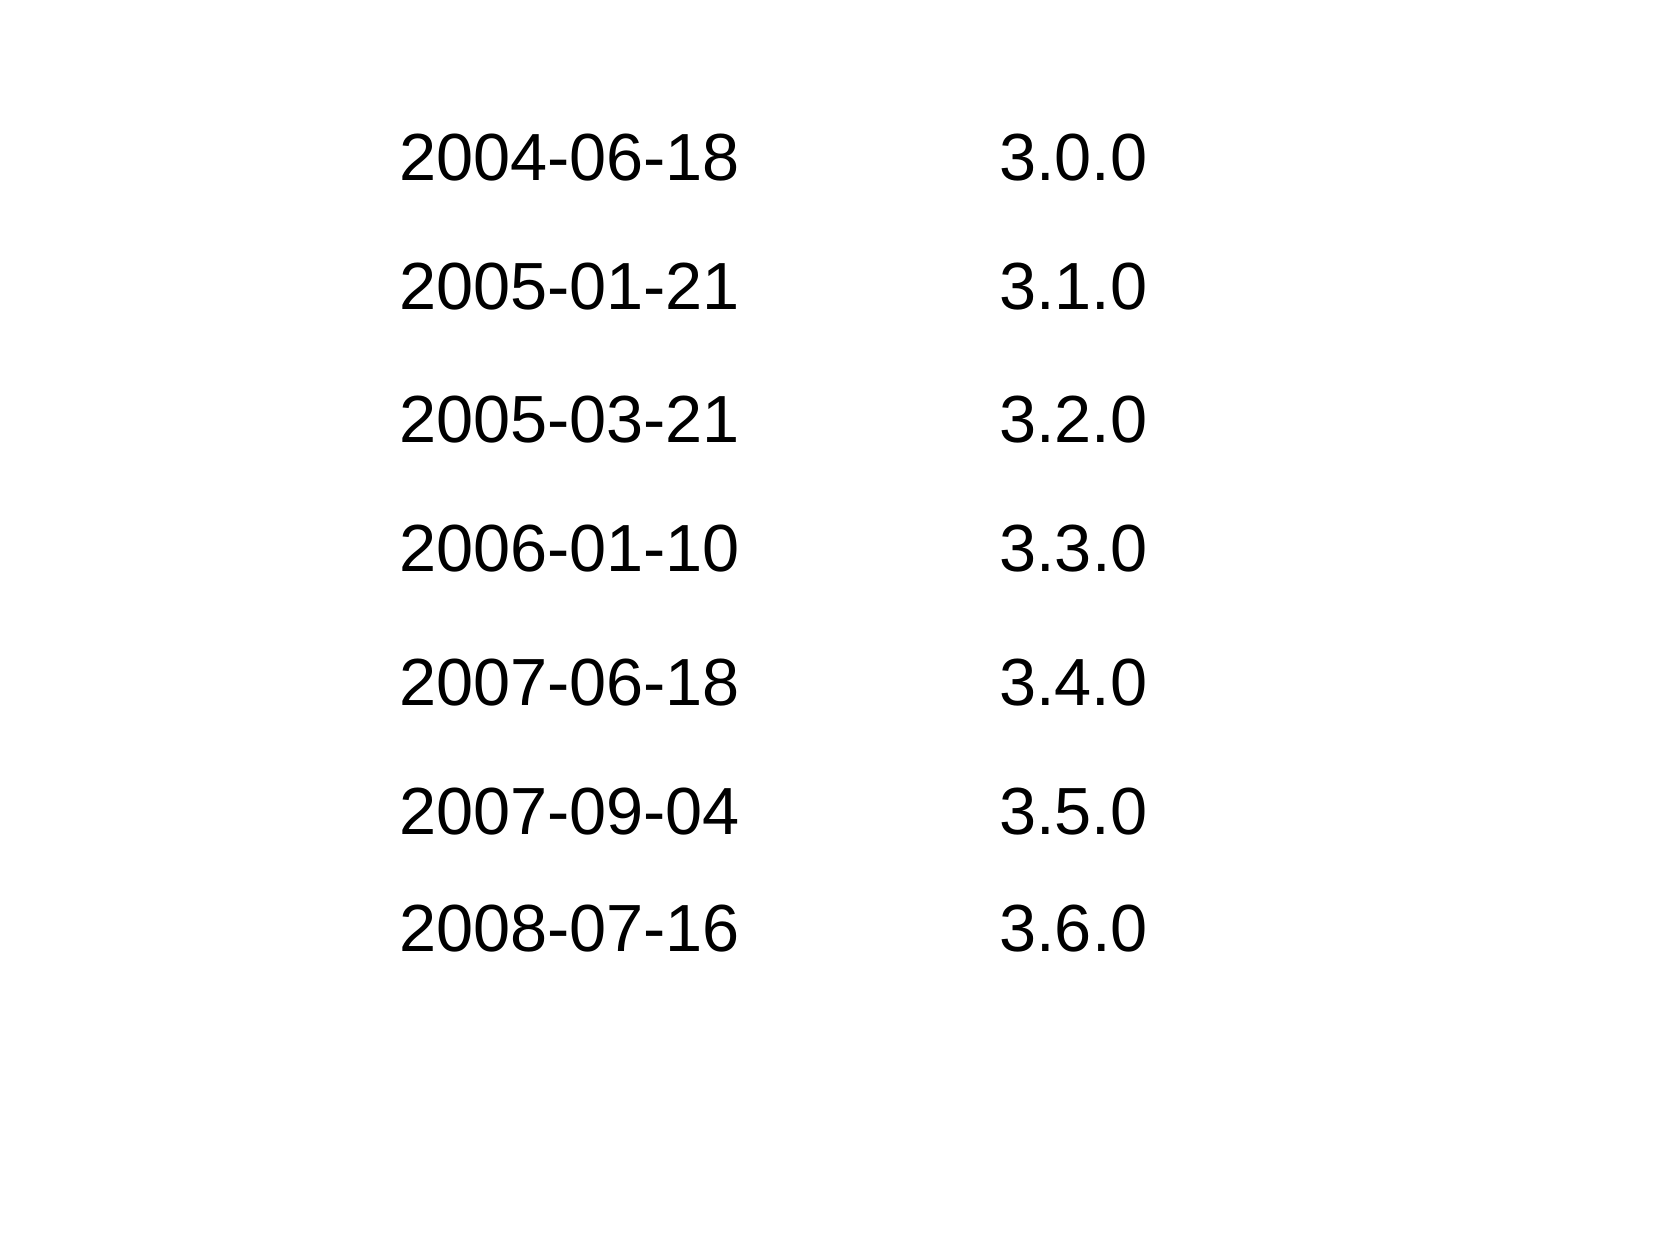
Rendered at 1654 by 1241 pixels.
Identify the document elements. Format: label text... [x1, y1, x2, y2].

text_box 2005-03-21 [384, 375, 755, 467]
text_box 2008-07-16 [384, 883, 756, 976]
text_box 2007-09-04 [384, 766, 755, 859]
text_box 3.5.0 [984, 766, 1163, 859]
text_box 3.0.0 [984, 112, 1163, 205]
text_box 3.1.0 [984, 241, 1163, 334]
text_box 2006-01-10 [384, 504, 756, 596]
text_box 2005-01-21 [384, 241, 755, 334]
text_box 3.3.0 [984, 504, 1163, 596]
text_box 3.4.0 [984, 637, 1163, 730]
text_box 3.6.0 [984, 883, 1163, 976]
text_box 3.2.0 [984, 375, 1163, 467]
text_box 2007-06-18 [384, 637, 755, 730]
text_box 2004-06-18 [384, 112, 755, 205]
